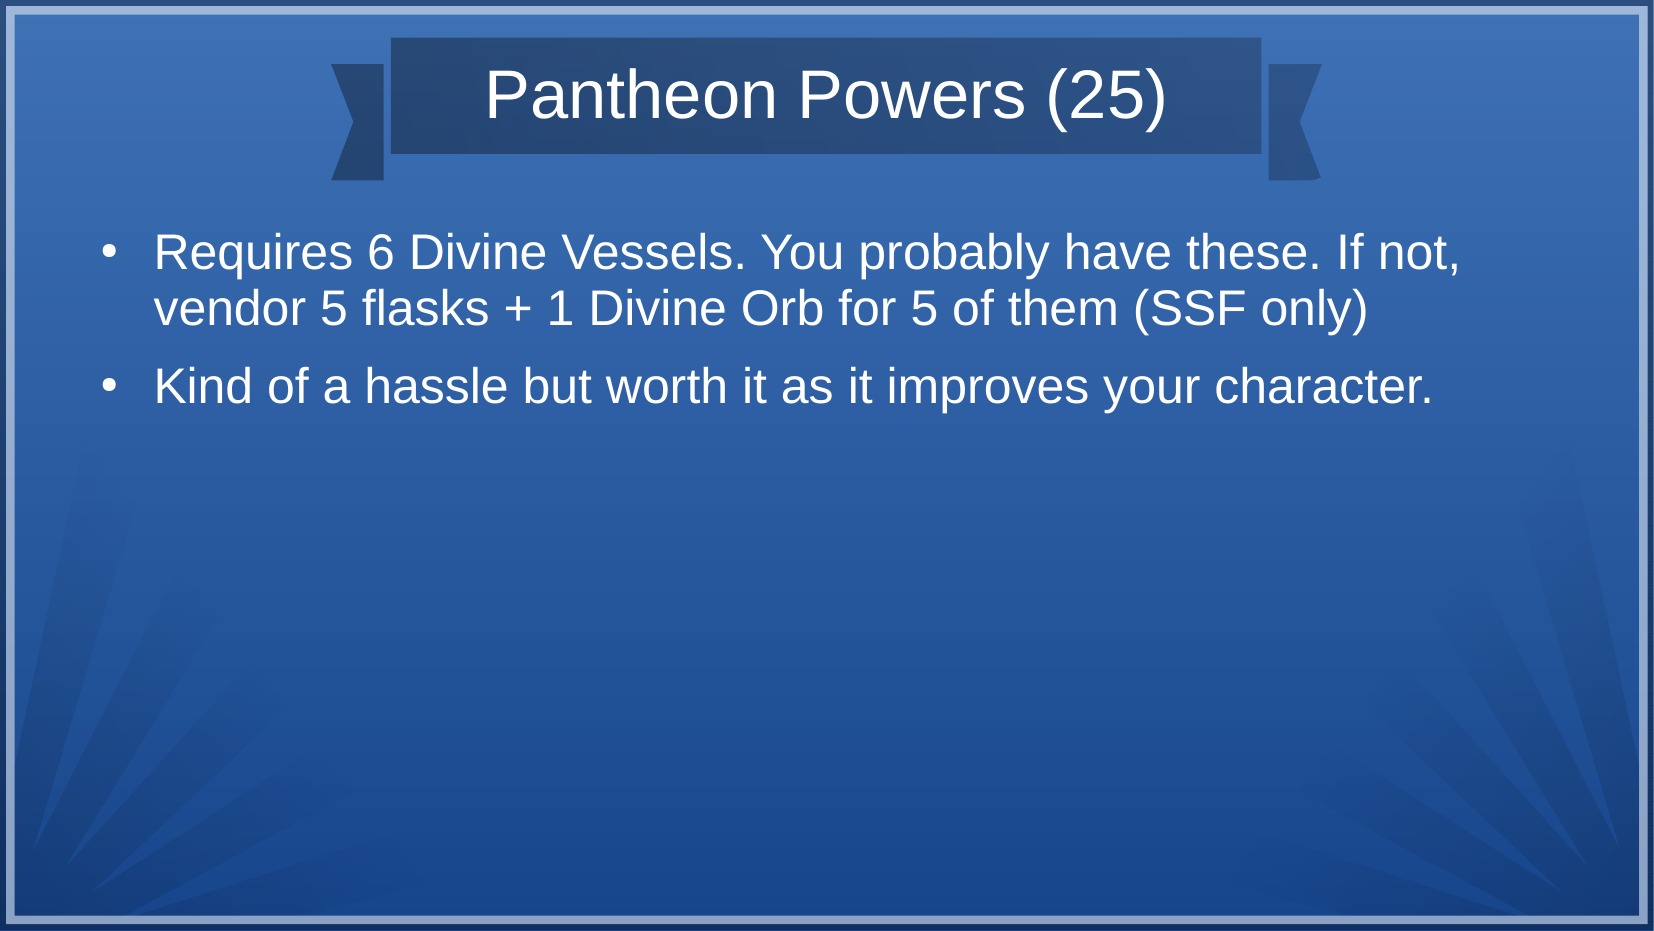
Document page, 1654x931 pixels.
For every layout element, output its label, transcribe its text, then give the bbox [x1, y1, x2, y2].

title Pantheon Powers (25) [389, 35, 1264, 154]
list Requires 6 Divine Vessels. You probably have these. If not, vendor 5 flasks + 1 Divine Orb for 5 of them (SSF only) Kind of a hassle but worth it as it improves your character. [82, 224, 1571, 848]
